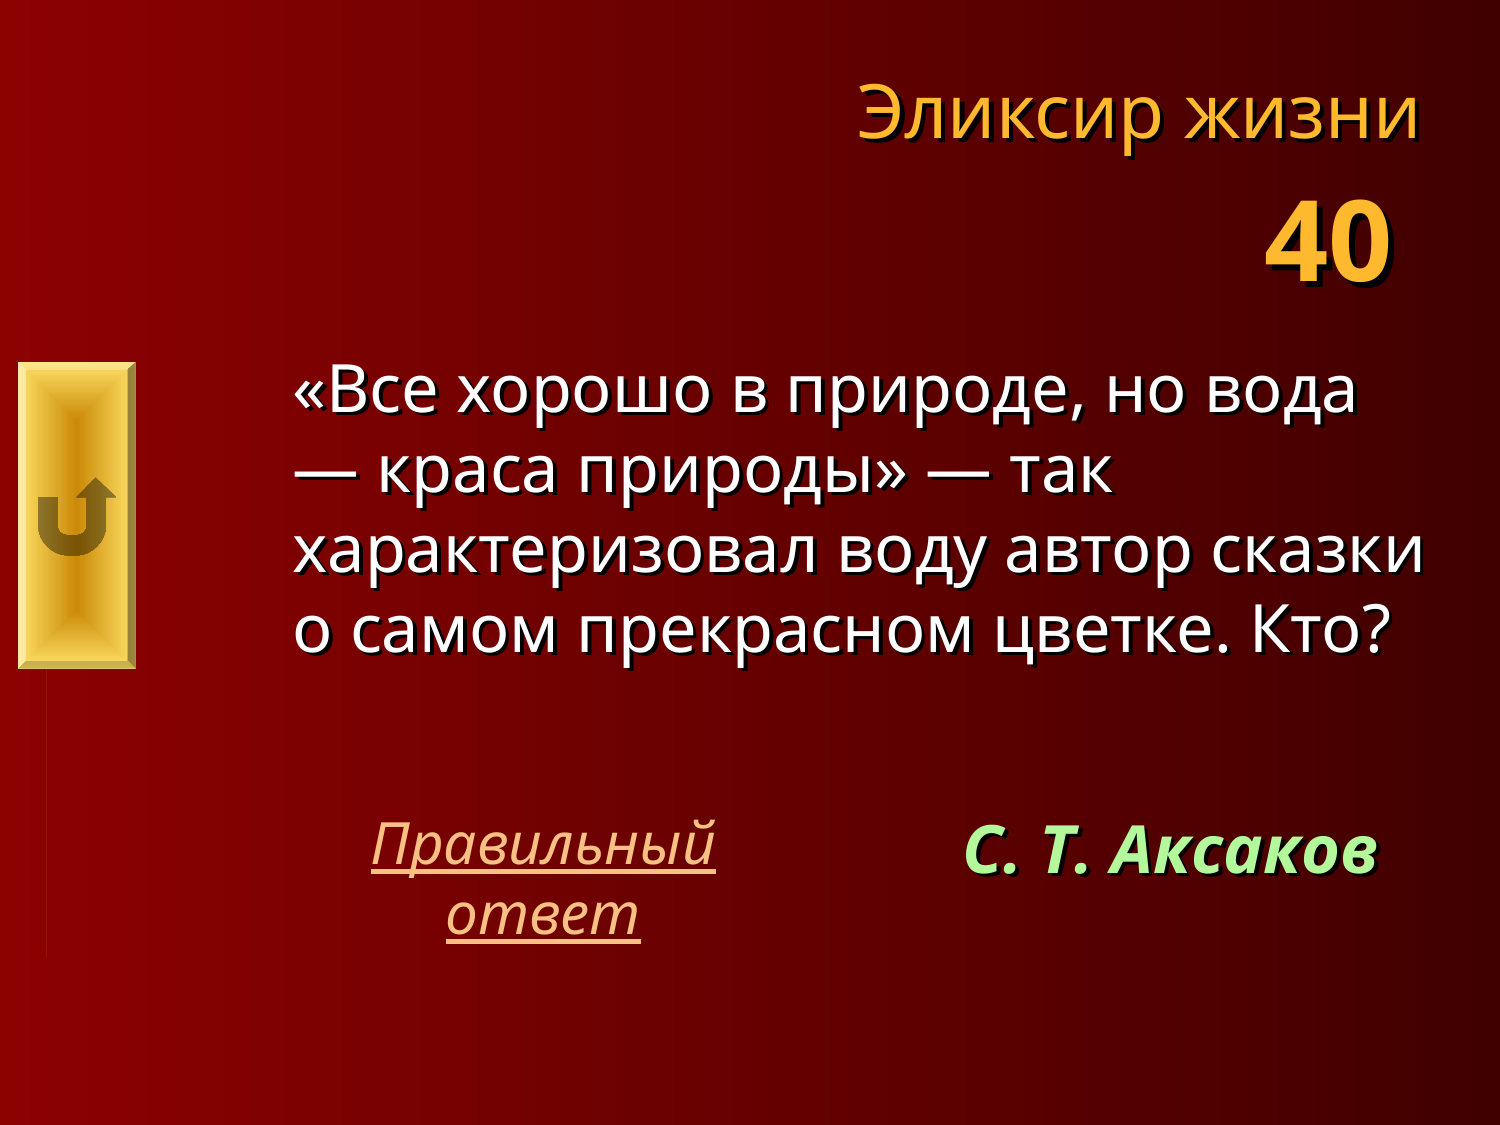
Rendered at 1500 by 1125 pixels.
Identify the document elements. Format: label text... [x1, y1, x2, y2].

text_box [19, 361, 136, 669]
subtitle «Все хорошо в природе, но вода — краса природы» — так характеризовал воду автор сказки о самом прекрасном цветке. Кто? [277, 337, 1447, 764]
title Эликсир жизни [797, 54, 1483, 161]
text_box Правильный ответ [253, 798, 833, 882]
text_box С. Т. Аксаков [253, 798, 1412, 1094]
text_box 40 [1234, 160, 1424, 291]
text_box 60 [17, 361, 26, 669]
